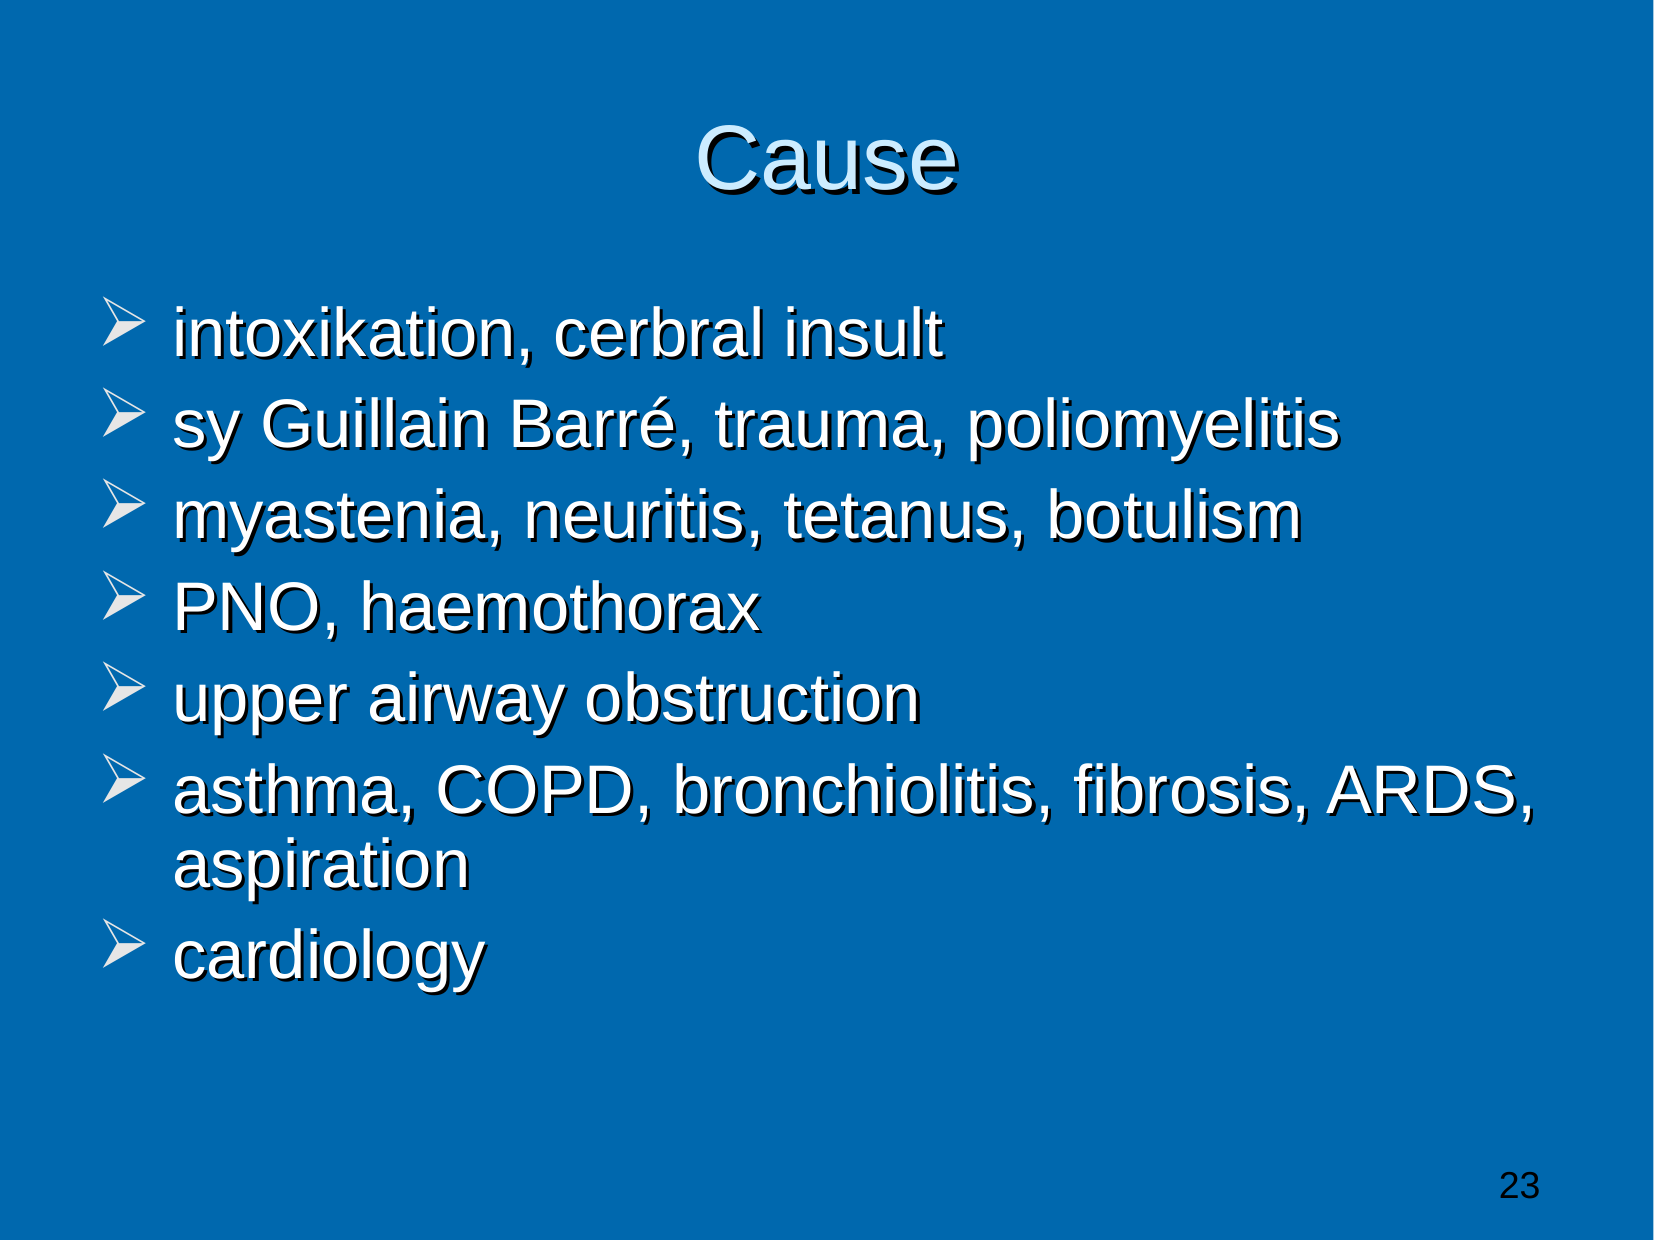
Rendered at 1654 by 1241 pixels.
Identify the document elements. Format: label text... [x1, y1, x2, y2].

text_box <číslo> [1484, 1129, 1570, 1214]
text_box intoxikation, cerbral insult sy Guillain Barré, trauma, poliomyelitis myastenia, neuritis, tetanus, botulism PNO, haemothorax upper airway obstruction asthma, COPD, bronchiolitis, fibrosis, ARDS, aspiration cardiology [82, 289, 1571, 1108]
text_box Cause [82, 50, 1571, 257]
